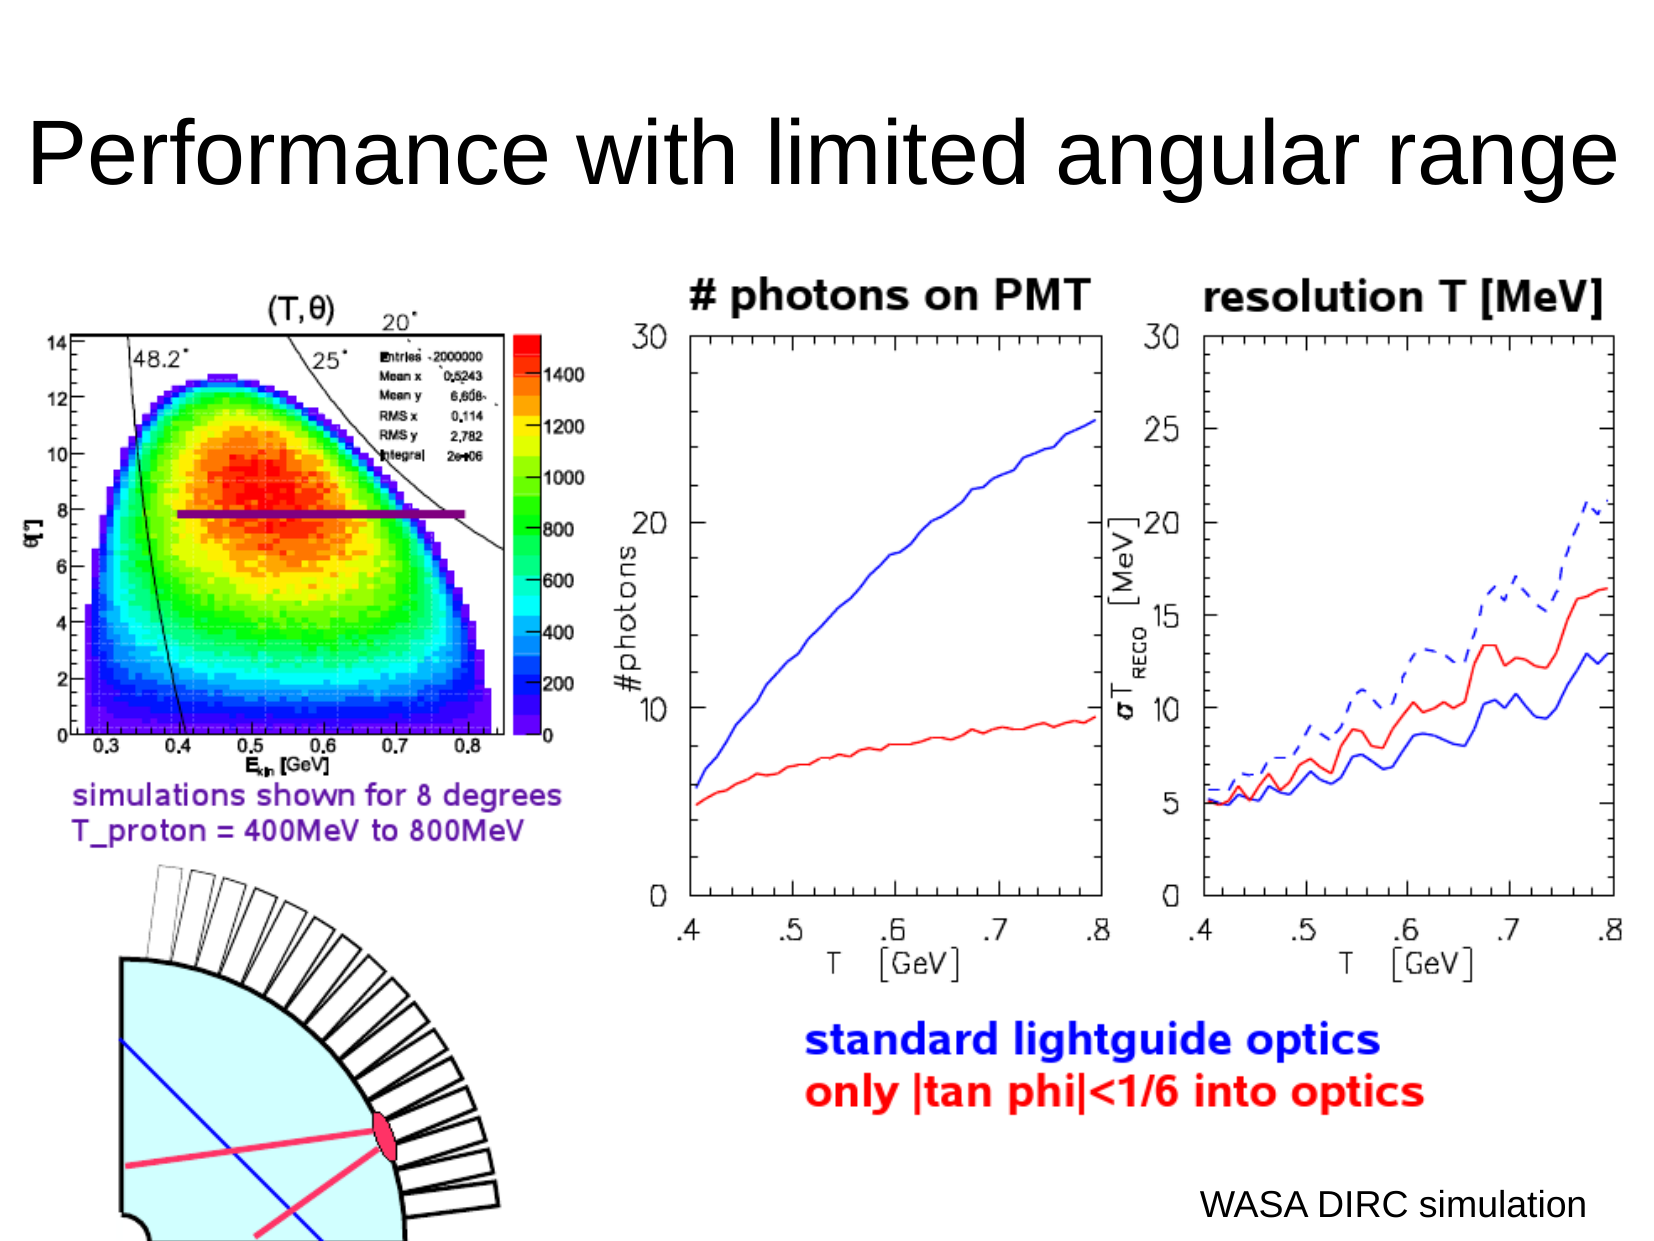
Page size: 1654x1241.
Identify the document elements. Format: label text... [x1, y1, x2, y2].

text_box WASA DIRC simulation [1185, 1176, 1604, 1238]
title Performance with limited angular range [0, 56, 1651, 250]
picture [3, 228, 1654, 1241]
